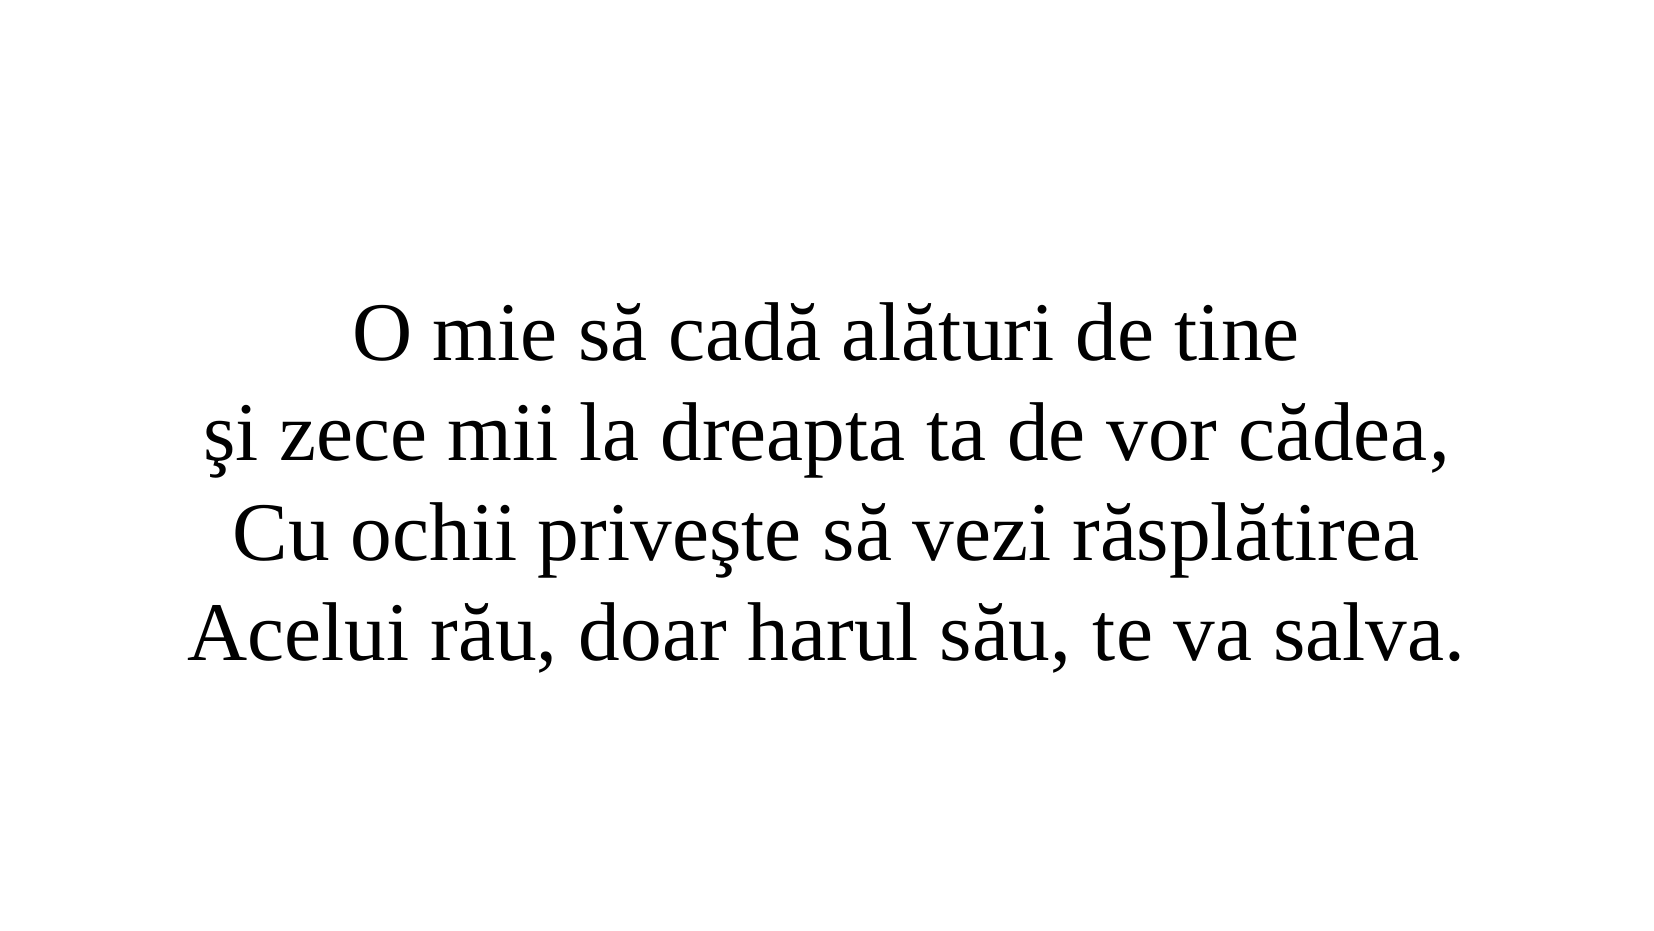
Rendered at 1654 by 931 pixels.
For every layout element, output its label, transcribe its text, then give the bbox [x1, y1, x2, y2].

subtitle O mie să cadă alături de tine şi zece mii la dreapta ta de vor cădea, Cu ochii priveşte să vezi răsplătirea Acelui rău, doar harul său, te va salva. [0, 269, 1654, 680]
